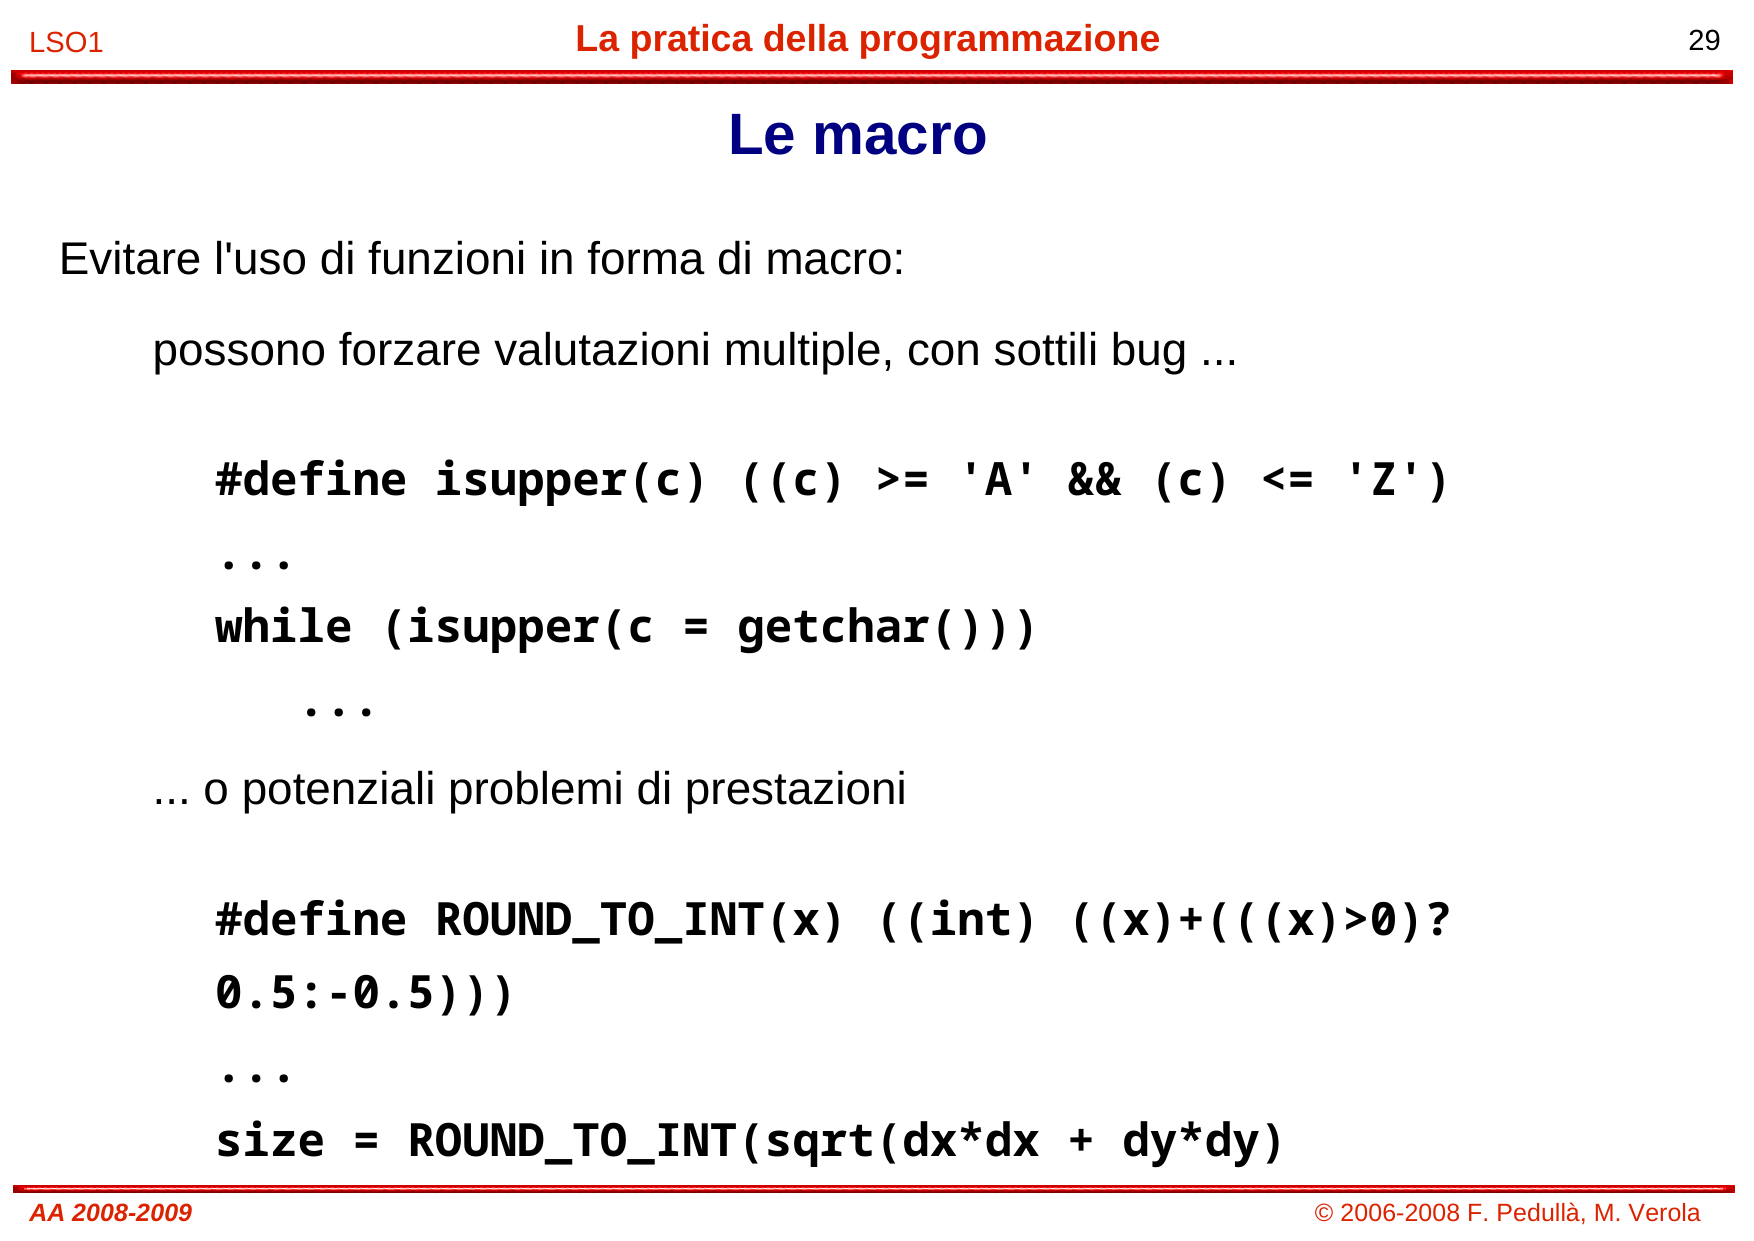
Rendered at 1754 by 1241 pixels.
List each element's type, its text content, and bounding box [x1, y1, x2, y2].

text_box Le macro [386, 98, 1330, 187]
picture [13, 1185, 1735, 1193]
picture [11, 70, 1733, 84]
list Evitare l'uso di funzioni in forma di macro: possono forzare valutazioni multiple, con sottili bug ... #define isupper(c) ((c) >= 'A' && (c) <= 'Z') ... while (isupper(c = getchar())) ... ... o potenziali problemi di prestazioni #define ROUND_TO_INT(x) ((int) ((x)+(((x)>0)? 0.5:-0.5))) ... size = ROUND_TO_INT(sqrt(dx*dx + dy*dy) [59, 233, 1664, 1088]
